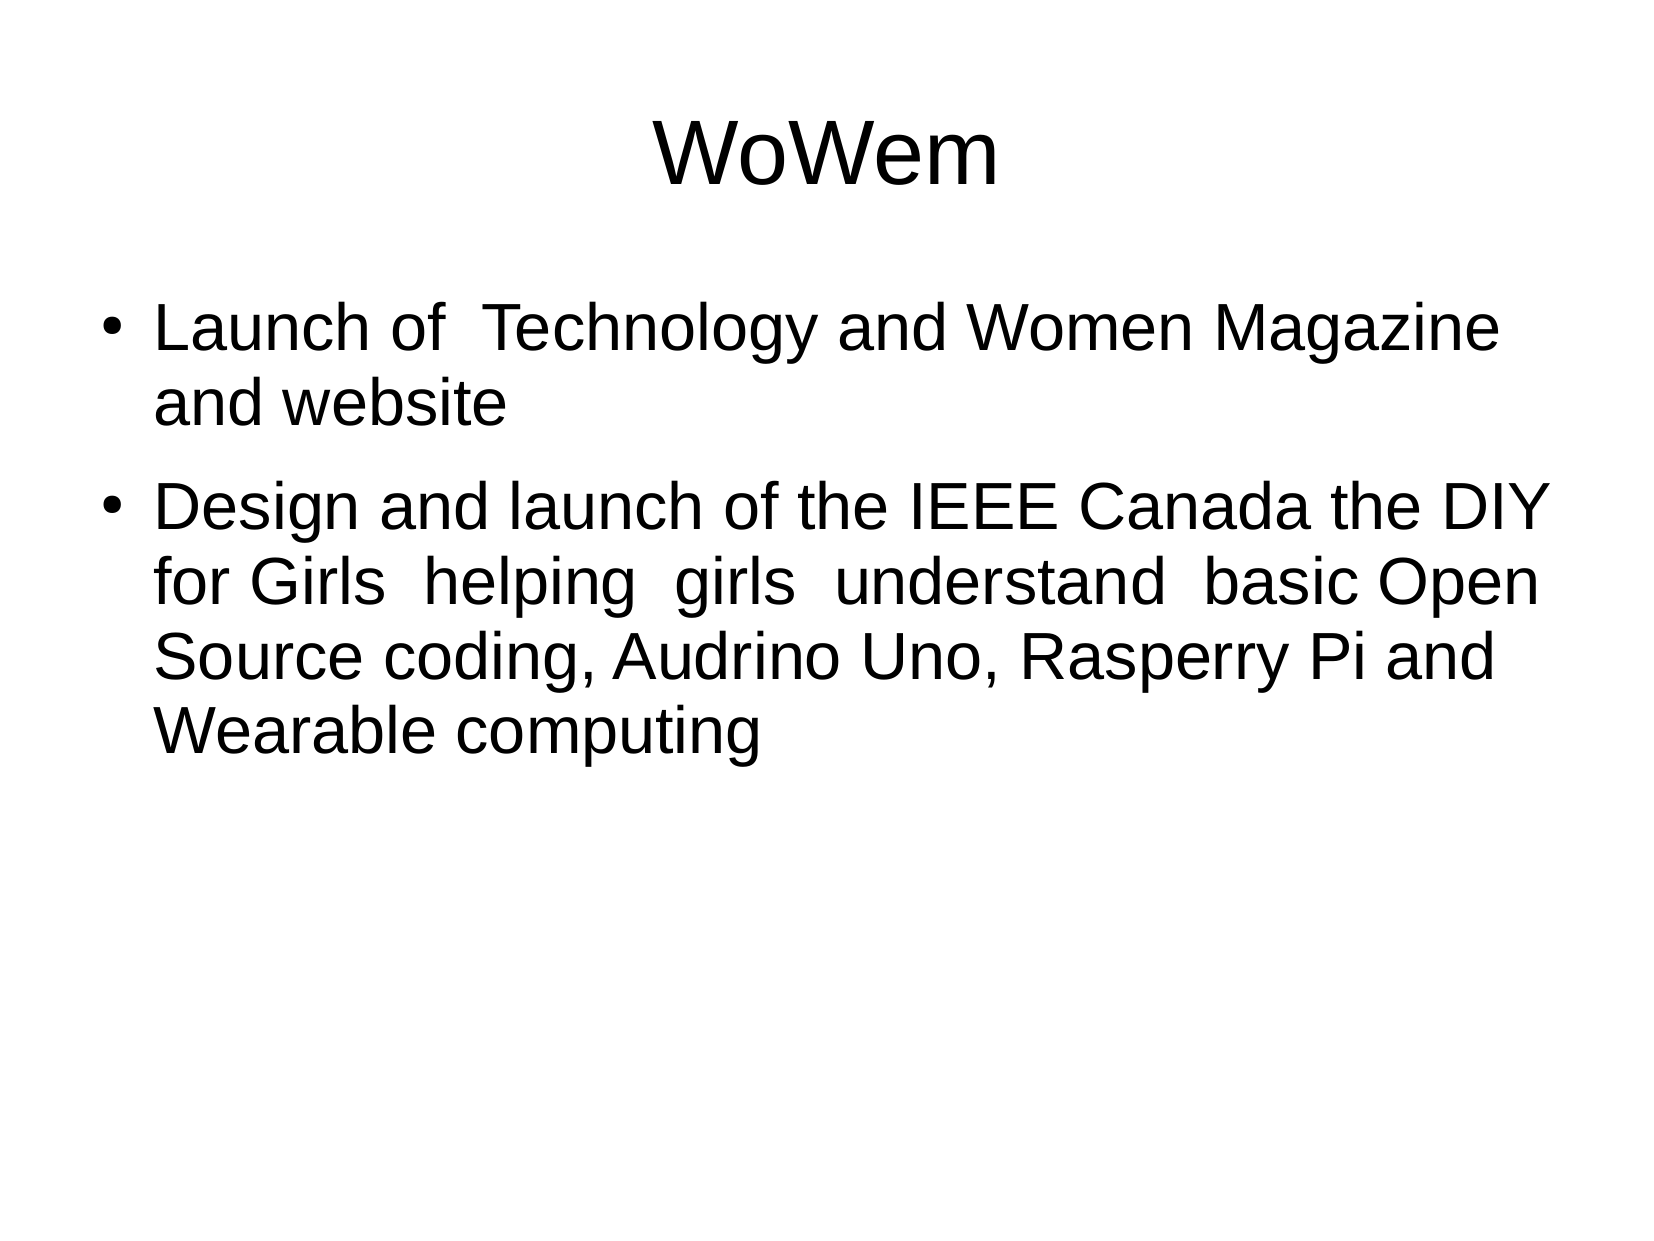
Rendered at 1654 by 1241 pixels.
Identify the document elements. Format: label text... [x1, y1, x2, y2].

list Launch of Technology and Women Magazine and website Design and launch of the IEEE Canada the DIY for Girls helping girls understand basic Open Source coding, Audrino Uno, Rasperry Pi and Wearable computing [82, 290, 1571, 1109]
title WoWem [82, 49, 1571, 257]
